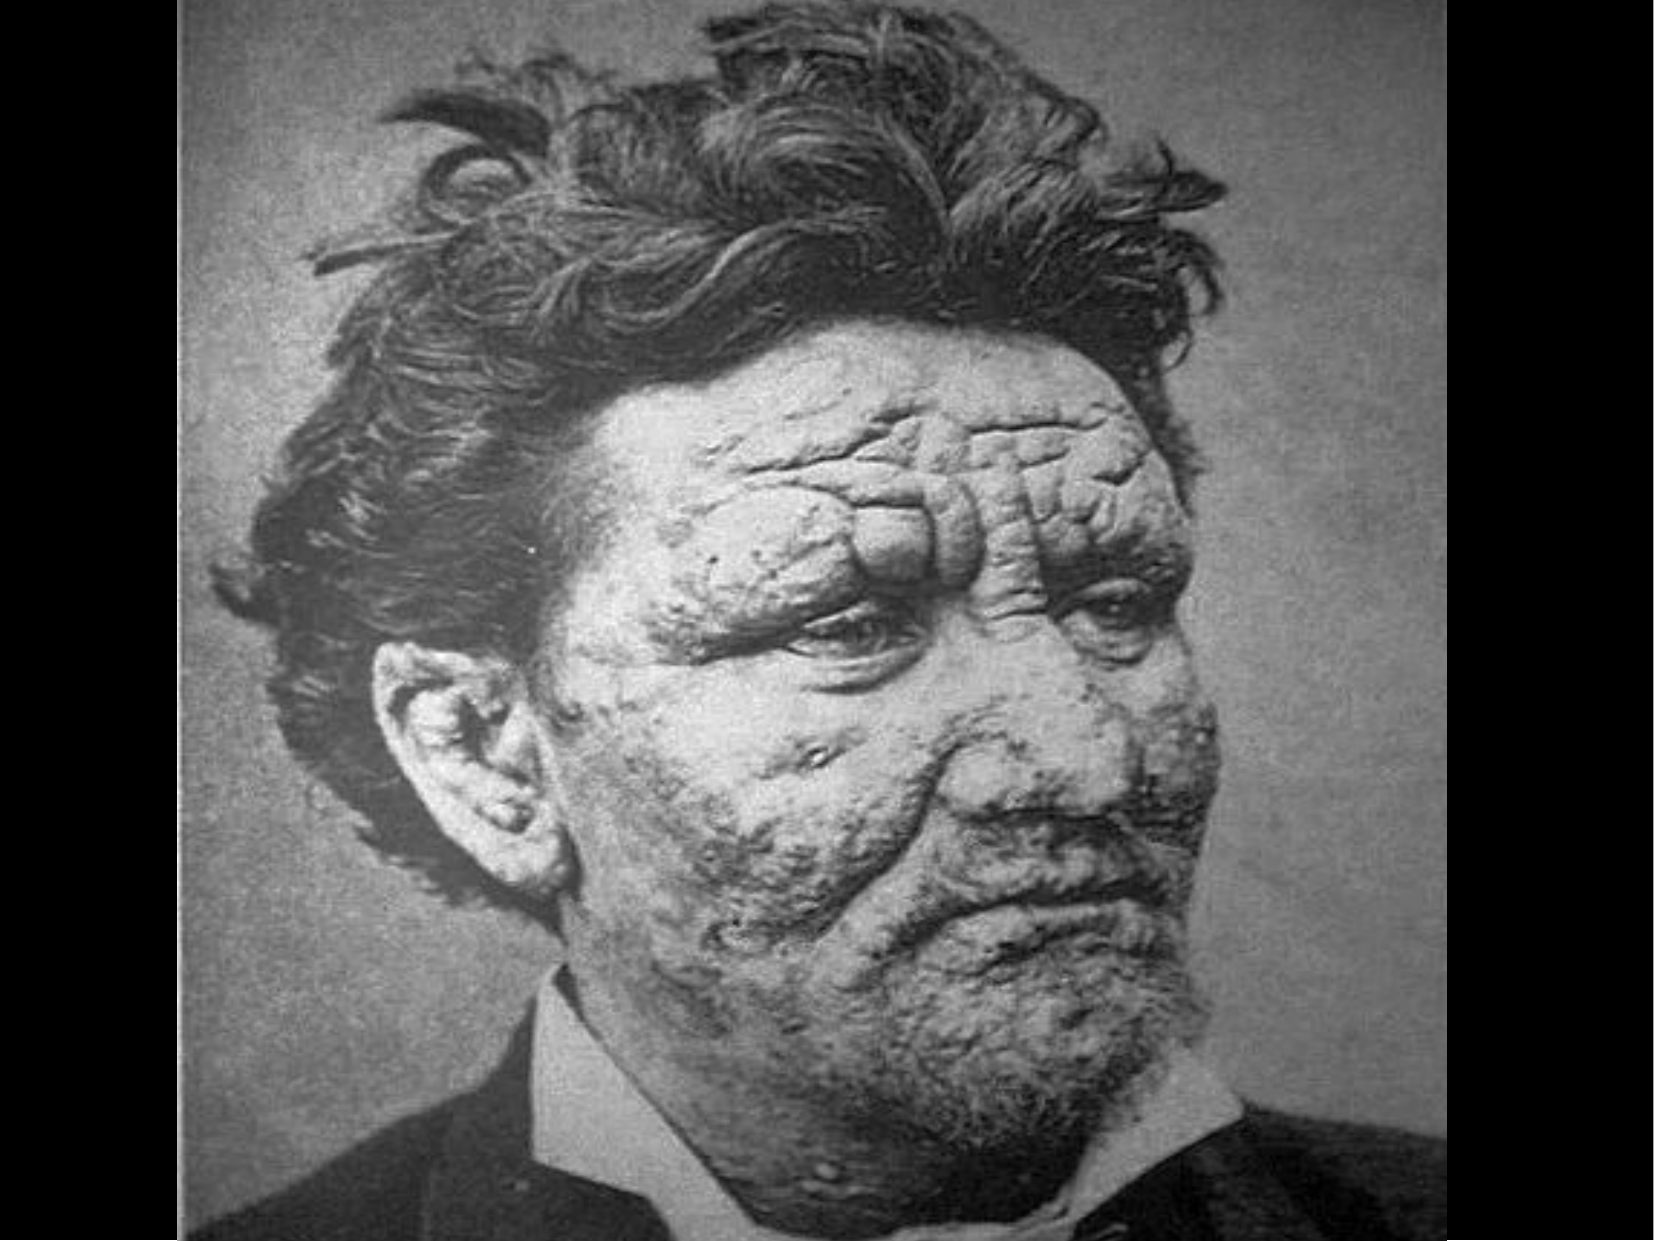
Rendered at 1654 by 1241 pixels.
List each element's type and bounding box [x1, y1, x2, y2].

picture [177, 0, 1447, 1241]
